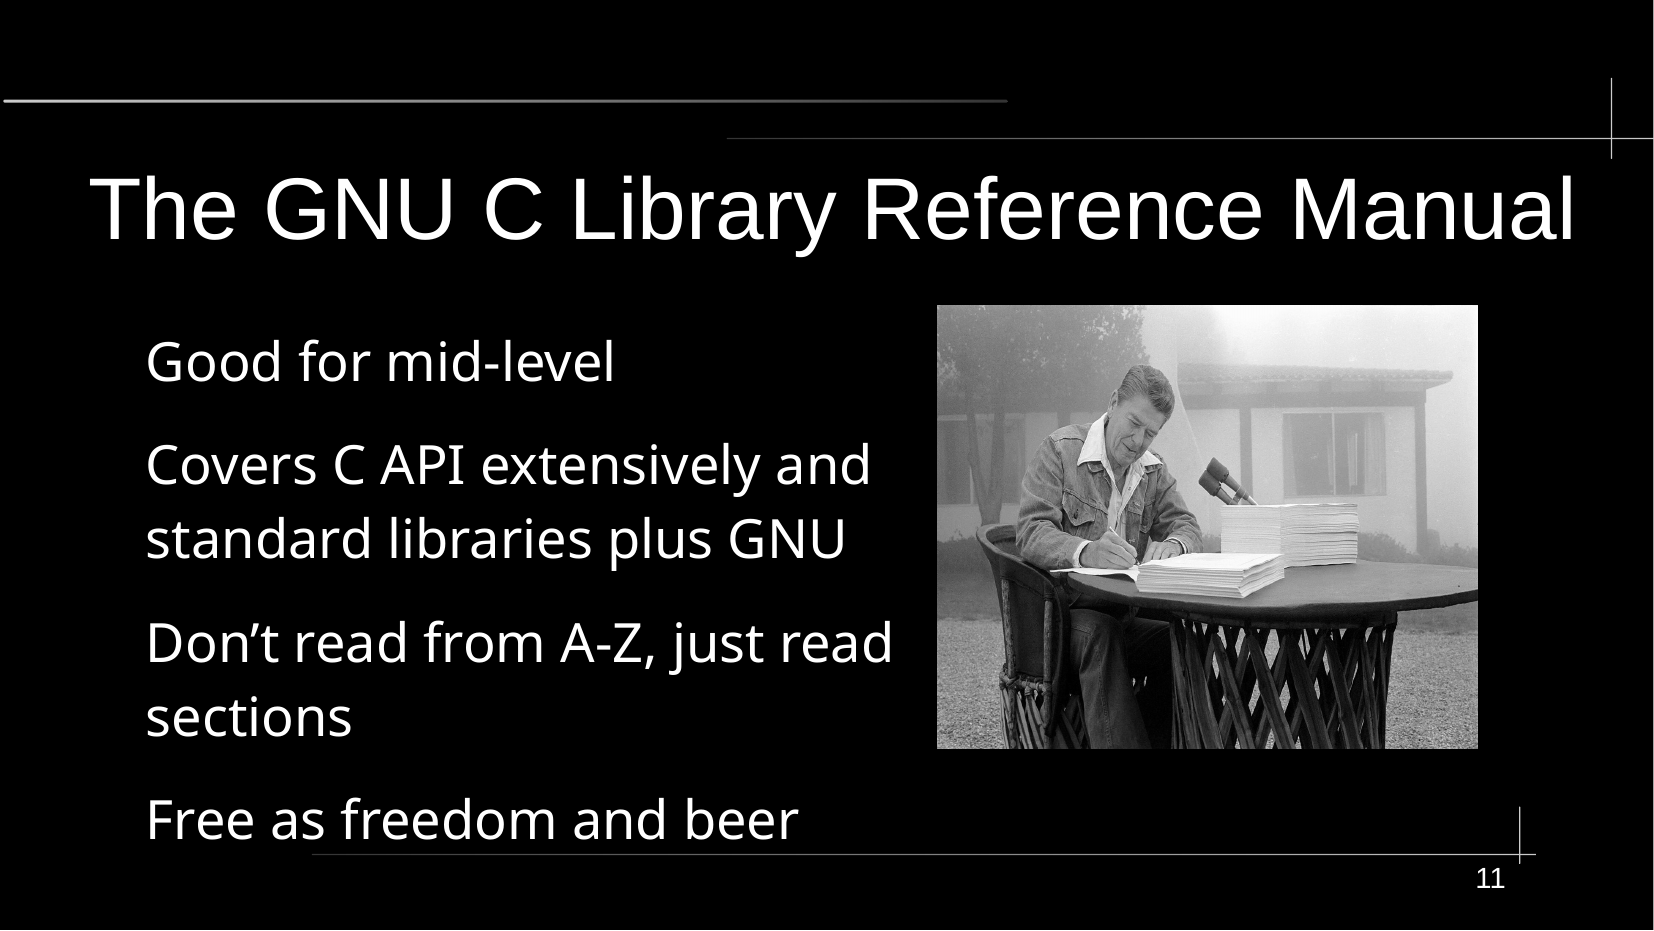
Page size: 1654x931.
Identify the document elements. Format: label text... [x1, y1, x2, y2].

list Good for mid-level Covers C API extensively and standard libraries plus GNU Don’t read from A-Z, just read sections Free as freedom and beer [75, 323, 976, 863]
picture [937, 305, 1478, 749]
title The GNU C Library Reference Manual [88, 156, 1613, 263]
